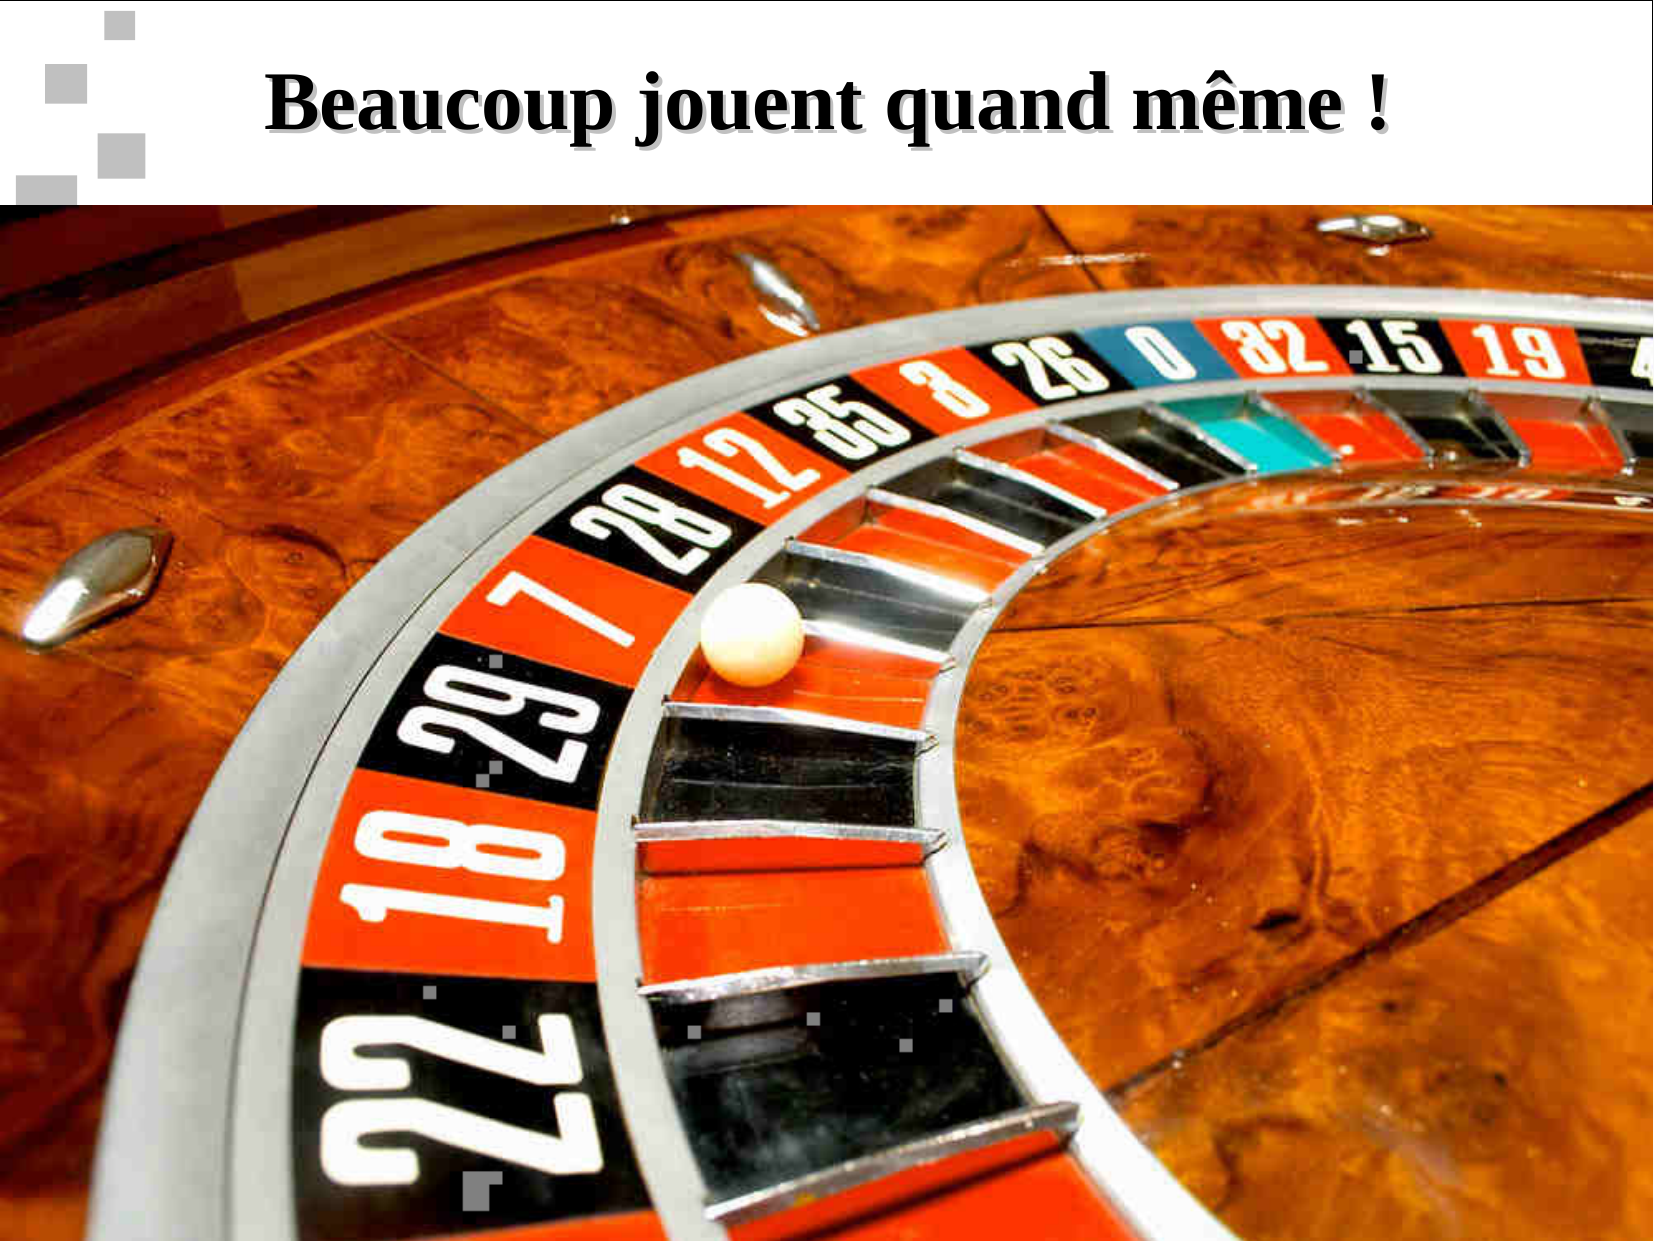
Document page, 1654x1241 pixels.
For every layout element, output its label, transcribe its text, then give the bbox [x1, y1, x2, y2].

title Beaucoup jouent quand même ! [90, 0, 1567, 204]
picture [0, 205, 1653, 1241]
